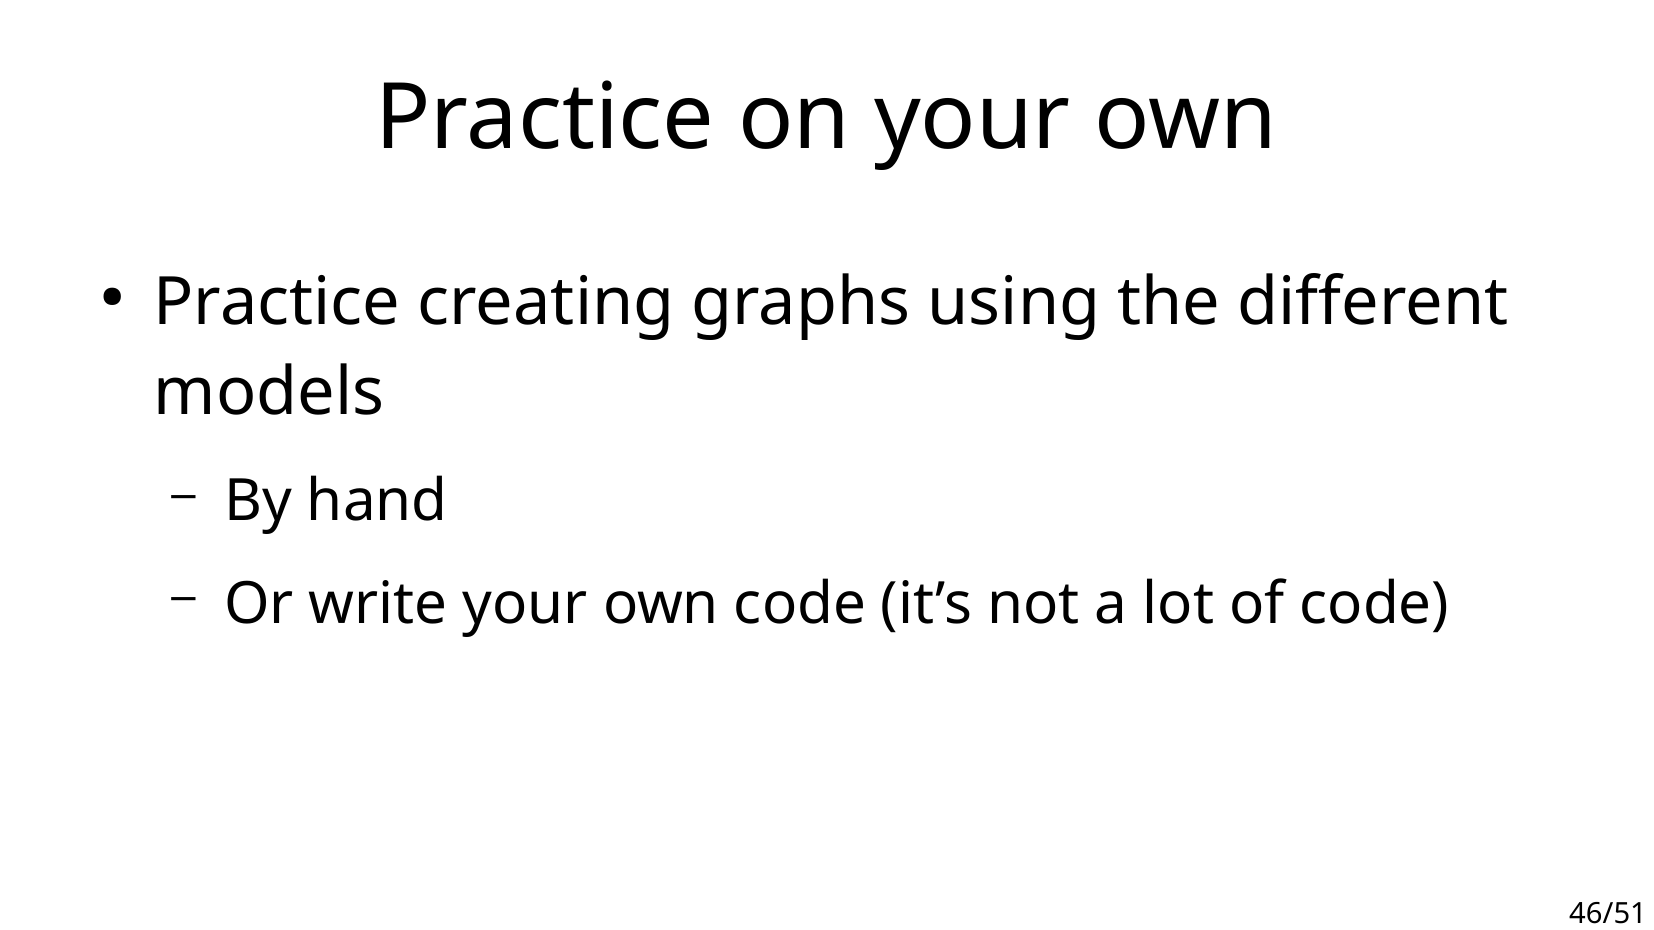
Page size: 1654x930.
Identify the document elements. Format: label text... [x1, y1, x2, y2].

title Practice on your own [82, 1, 1571, 225]
list Practice creating graphs using the different models By hand Or write your own code (it’s not a lot of code) [82, 252, 1571, 793]
